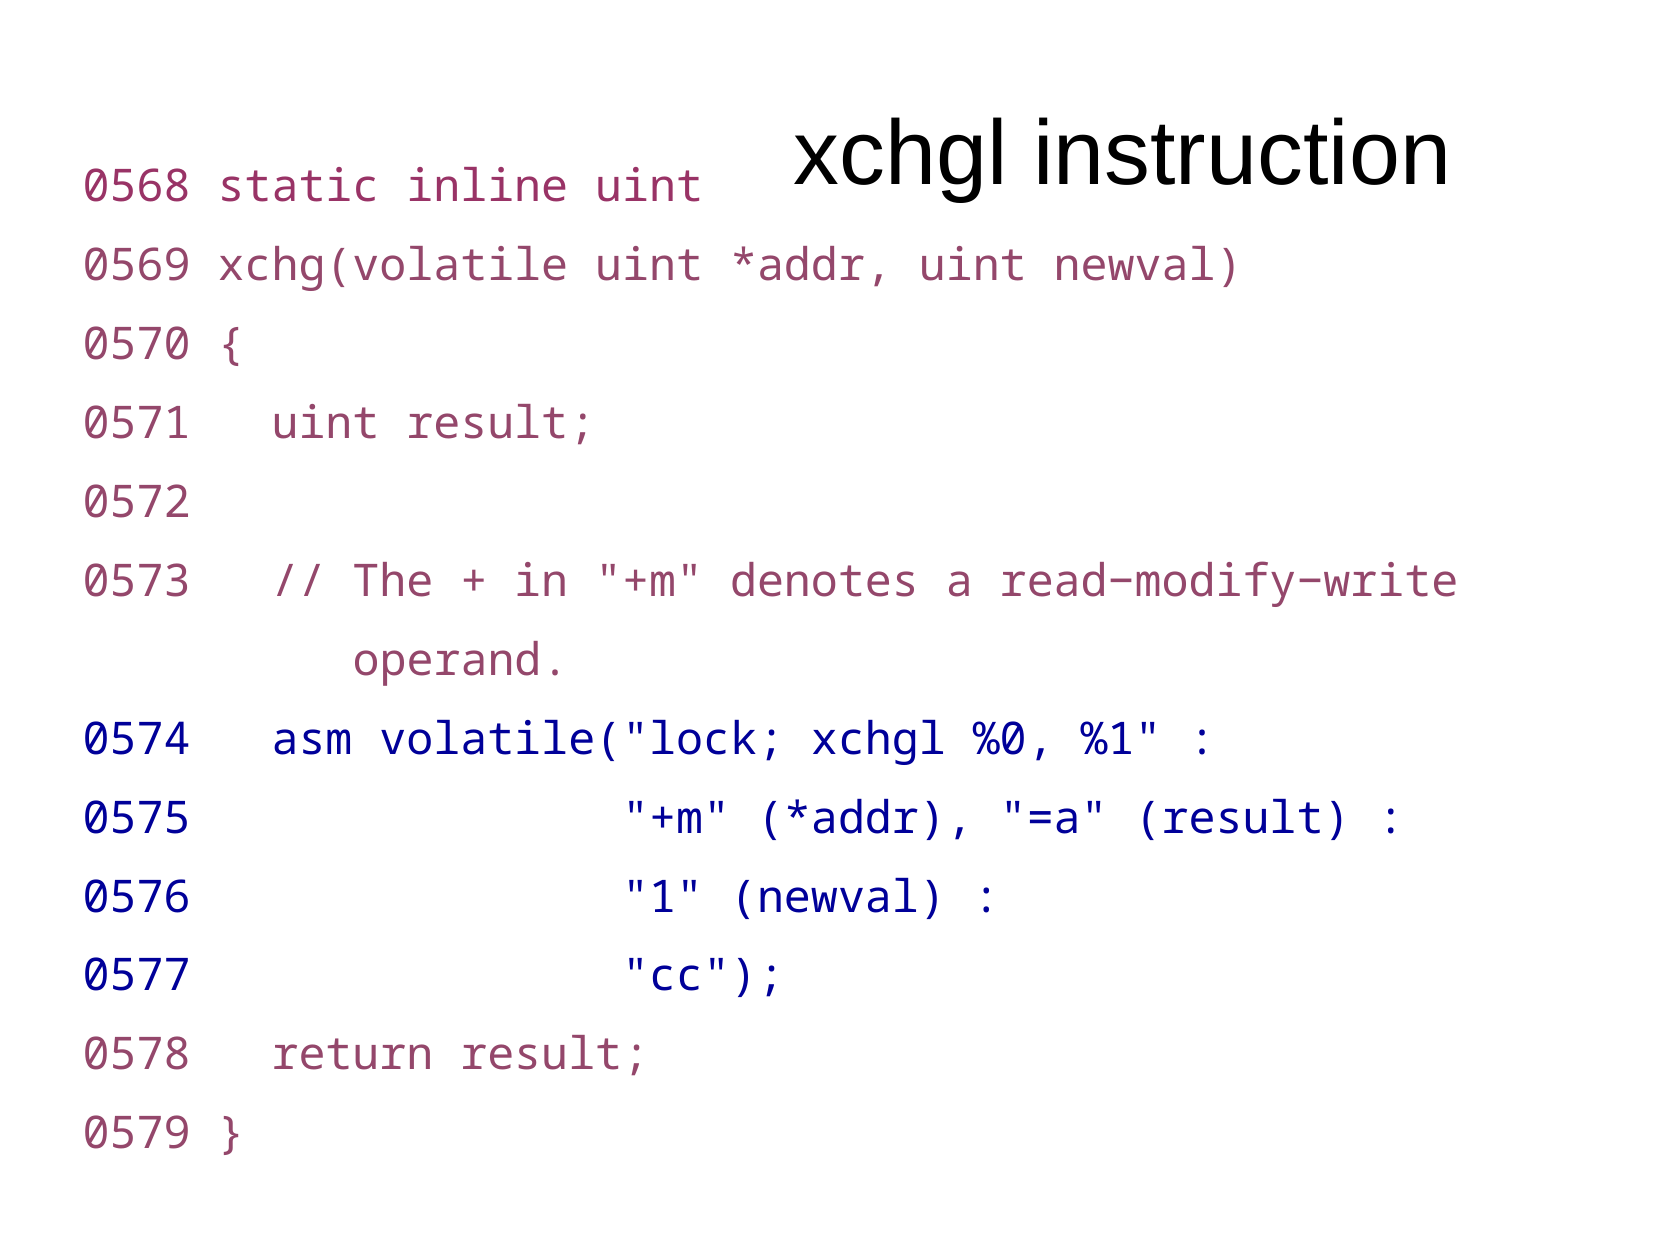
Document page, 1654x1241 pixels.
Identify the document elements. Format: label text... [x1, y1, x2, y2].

title xchgl instruction [675, 49, 1571, 257]
list 0568 static inline uint 0569 xchg(volatile uint *addr, uint newval) 0570 { 0571 uint result; 0572 0573 // The + in "+m" denotes a read−modify−write operand. 0574 asm volatile("lock; xchgl %0, %1" : 0575 "+m" (*addr), "=a" (result) : 0576 "1" (newval) : 0577 "cc"); 0578 return result; 0579 } [82, 75, 1571, 1163]
